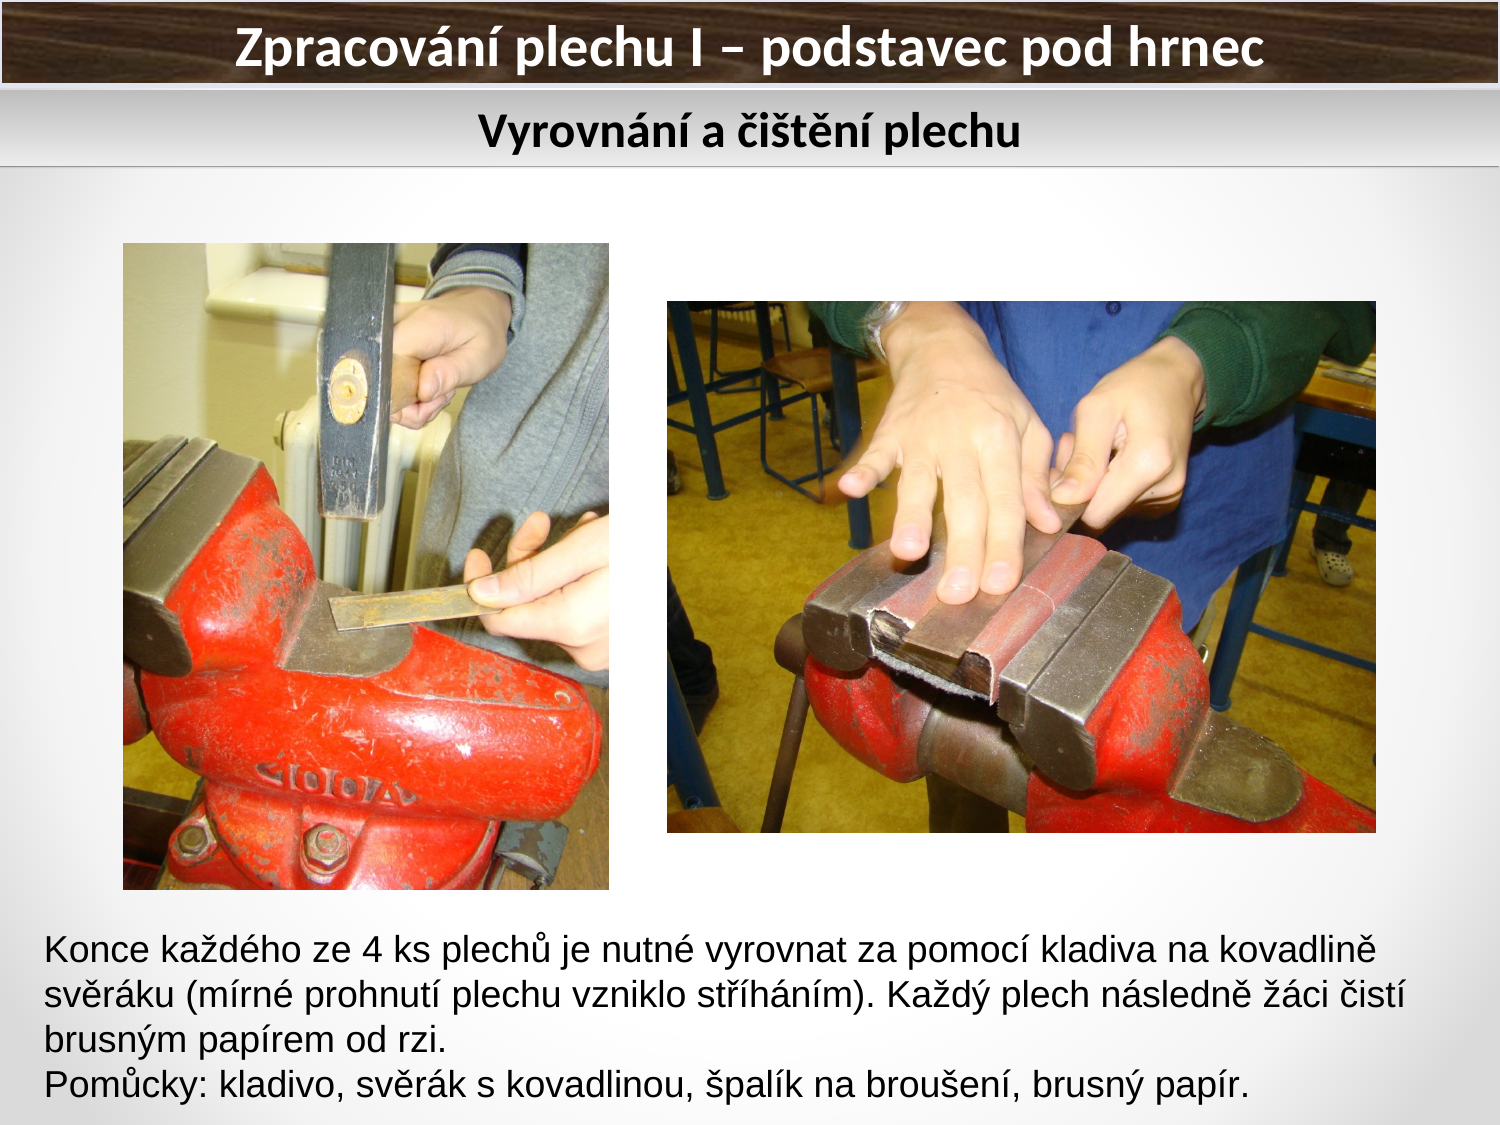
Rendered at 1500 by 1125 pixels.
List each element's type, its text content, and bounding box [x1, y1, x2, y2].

text_box Zpracování plechu I – podstavec pod hrnec [0, 0, 1500, 86]
text_box Konce každého ze 4 ks plechů je nutné vyrovnat za pomocí kladiva na kovadlině svěráku (mírné prohnutí plechu vzniklo stříháním). Každý plech následně žáci čistí brusným papírem od rzi. Pomůcky: kladivo, svěrák s kovadlinou, špalík na broušení, brusný papír. [29, 916, 1447, 1113]
text_box Vyrovnání a čištění plechu [0, 90, 1500, 166]
picture [0, 86, 1500, 90]
picture [0, 166, 1500, 1125]
